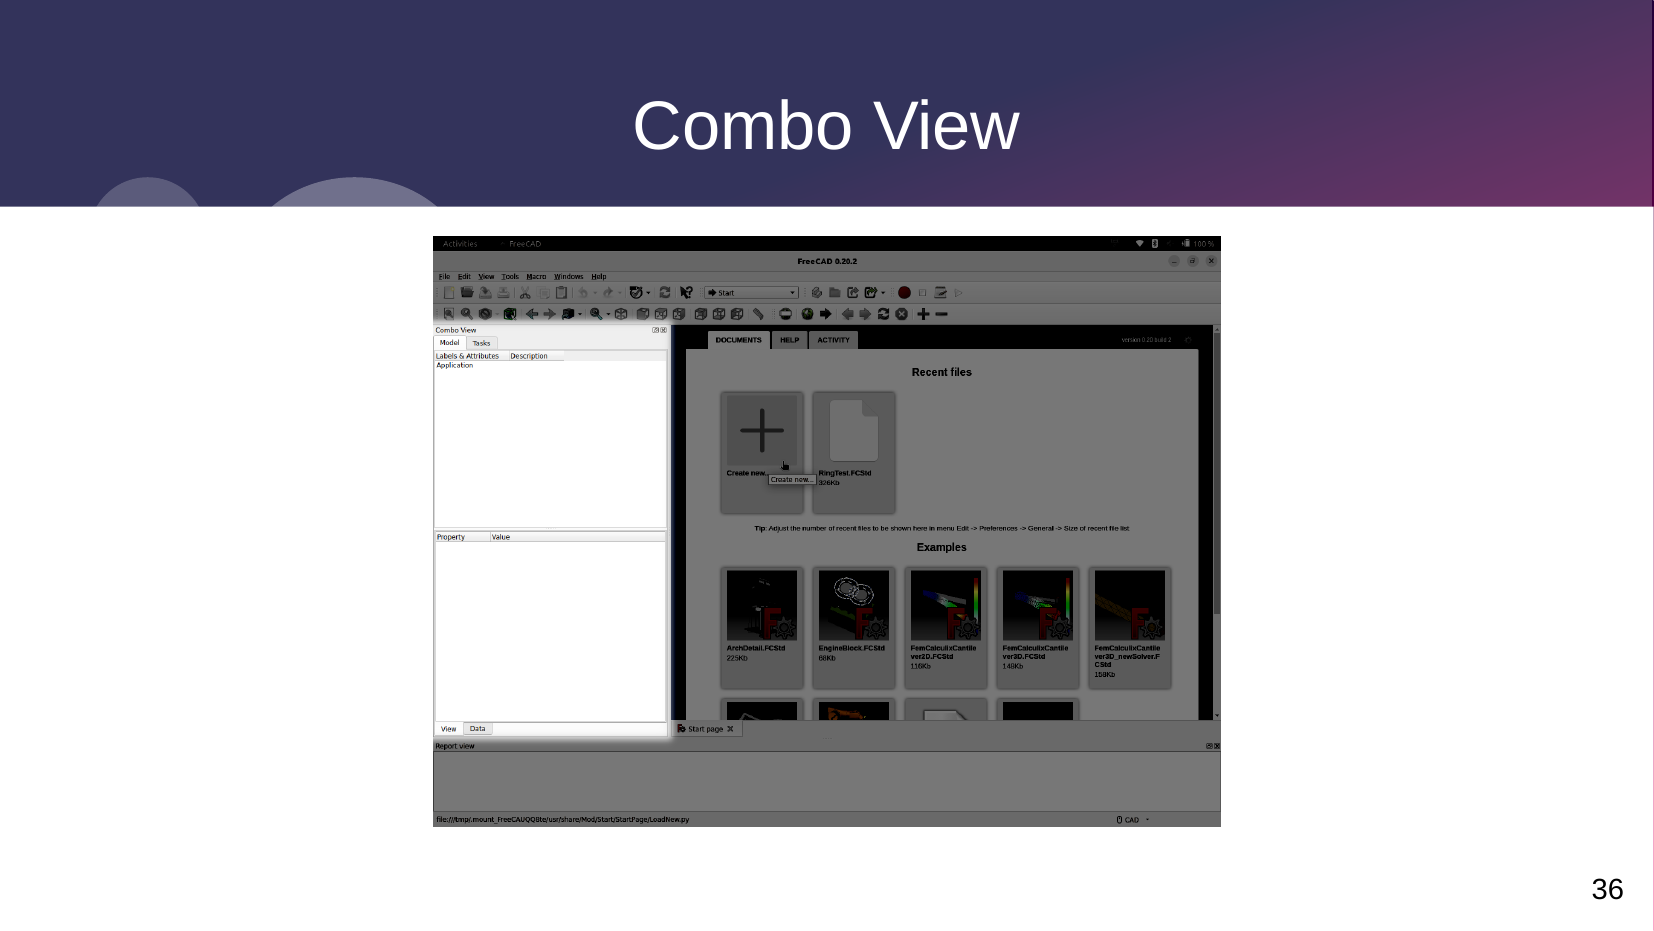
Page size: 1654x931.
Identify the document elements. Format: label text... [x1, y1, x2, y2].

title Combo View [88, 44, 1565, 207]
picture [433, 236, 1221, 827]
